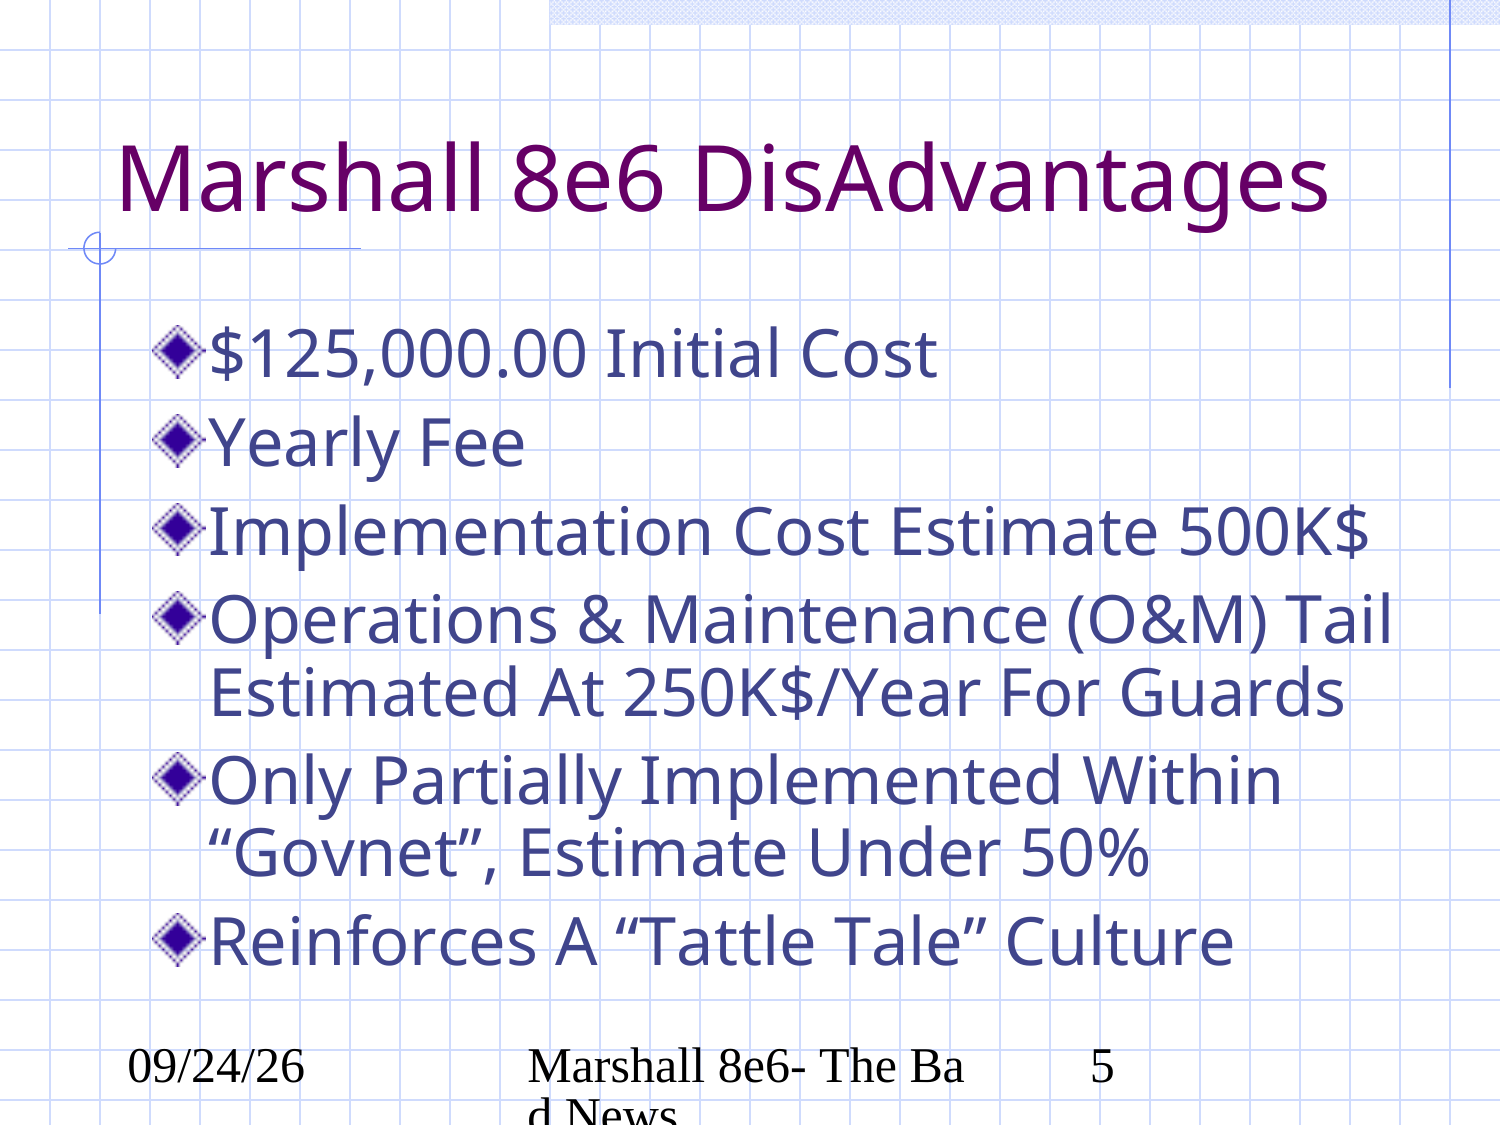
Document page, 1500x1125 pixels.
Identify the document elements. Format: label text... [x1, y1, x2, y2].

picture [549, 0, 1449, 25]
list $125,000.00 Initial Cost Yearly Fee Implementation Cost Estimate 500K$ Operations & Maintenance (O&M) Tail Estimated At 250K$/Year For Guards Only Partially Implemented Within “Govnet”, Estimate Under 50% Reinforces A “Tattle Tale” Culture [137, 312, 1413, 988]
picture [1451, 0, 1500, 25]
title Marshall 8e6 DisAdvantages [99, 2, 1375, 238]
